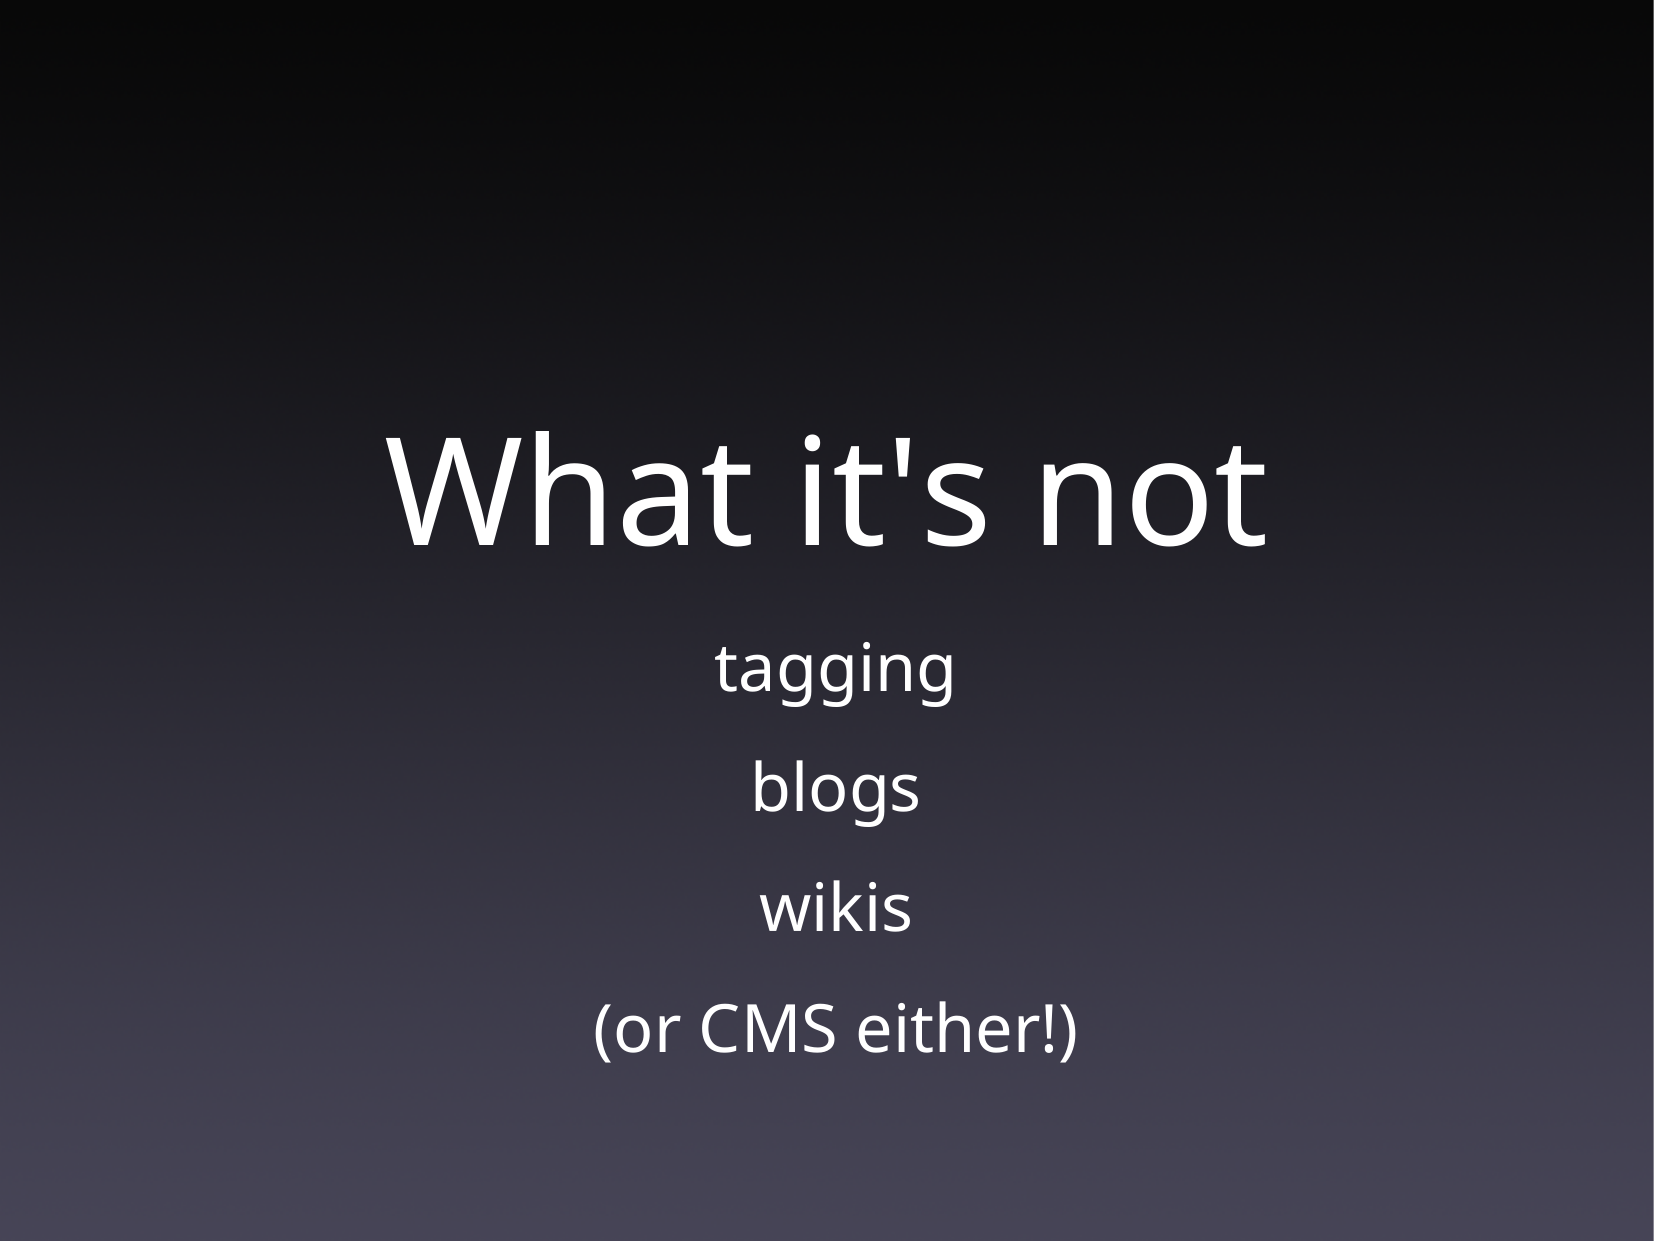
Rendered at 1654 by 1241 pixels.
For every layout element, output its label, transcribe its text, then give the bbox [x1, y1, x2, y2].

picture [0, 0, 1654, 1241]
title What it's not [120, 372, 1533, 603]
list tagging blogs wikis (or CMS either!) [121, 620, 1534, 1127]
